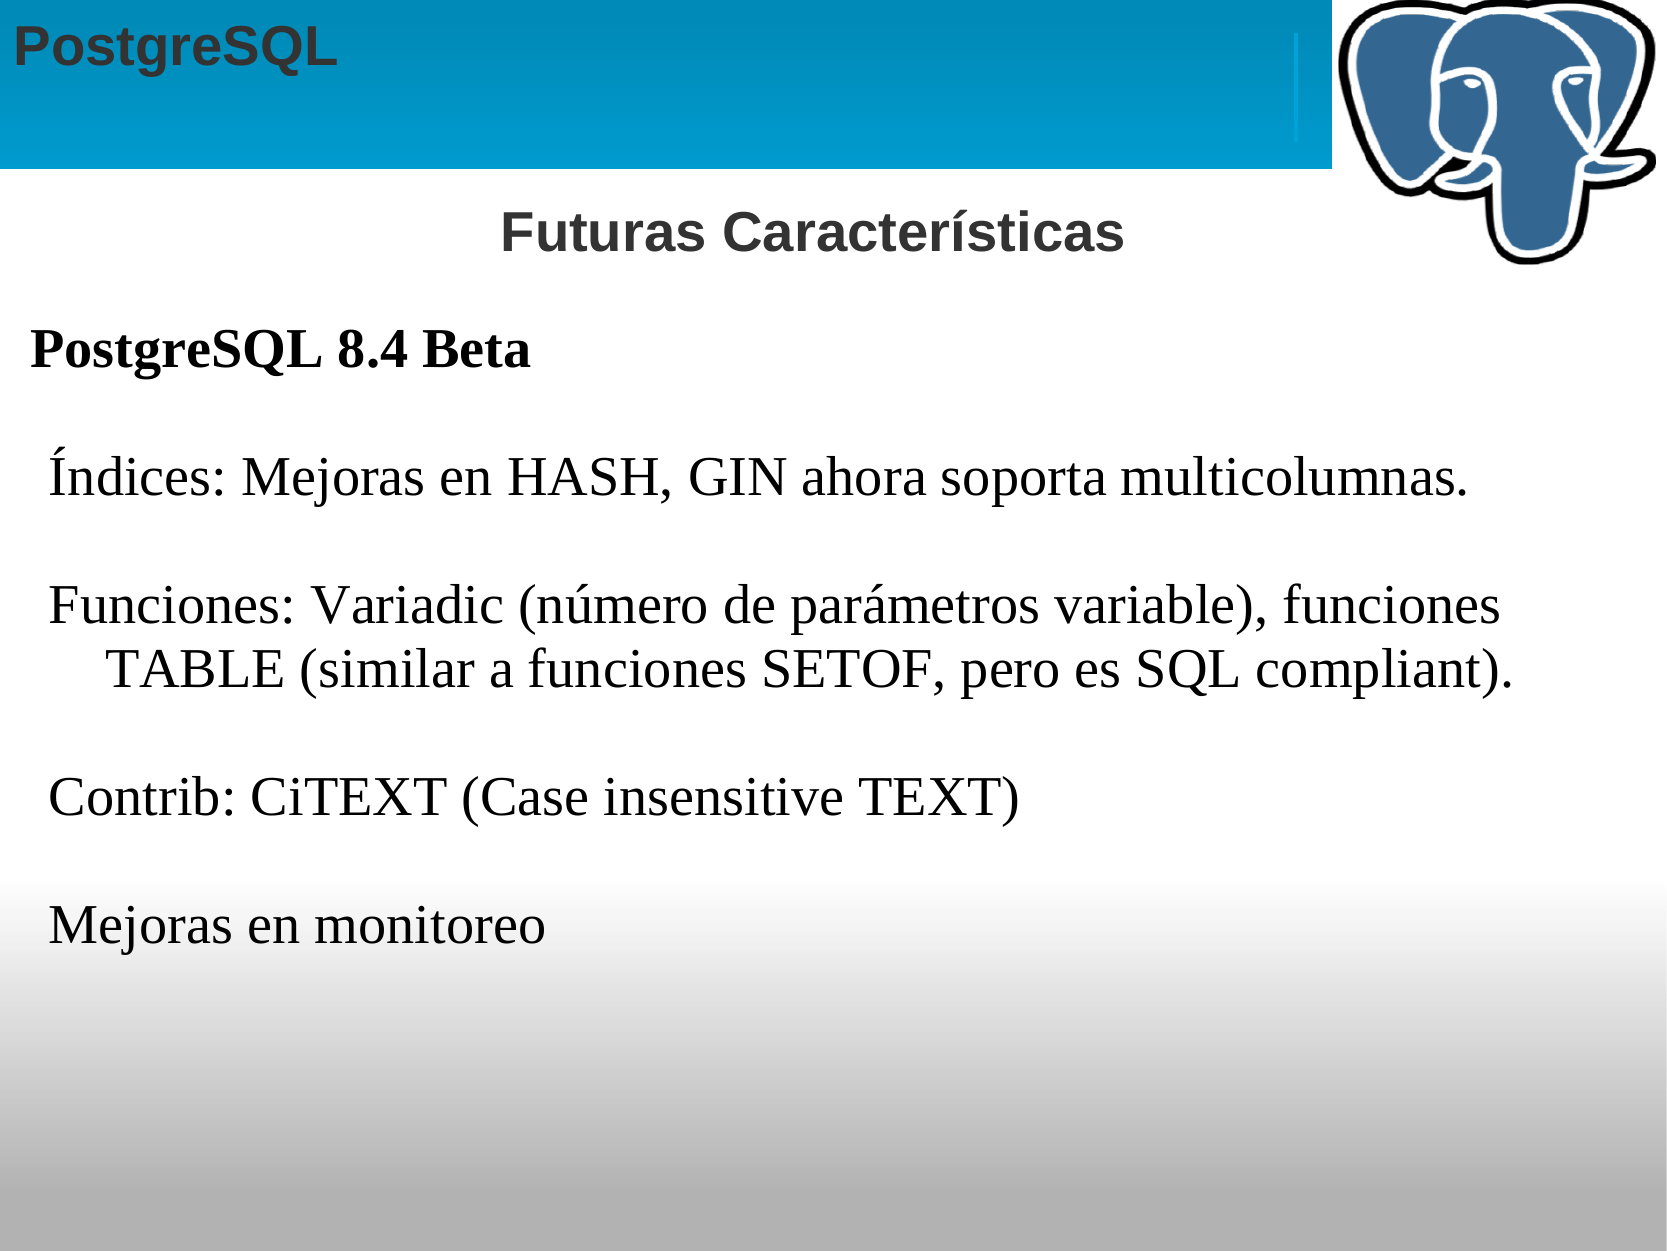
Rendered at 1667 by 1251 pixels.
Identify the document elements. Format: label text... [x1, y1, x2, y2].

text_box PostgreSQL [13, 14, 1265, 79]
text_box PostgreSQL 8.4 Beta Índices: Mejoras en HASH, GIN ahora soporta multicolumnas. Funciones: Variadic (número de parámetros variable), funciones TABLE (similar a funciones SETOF, pero es SQL compliant). Contrib: CiTEXT (Case insensitive TEXT) Mejoras en monitoreo [30, 316, 1613, 1022]
picture [0, 0, 1667, 1251]
text_box Futuras Características [13, 200, 1337, 265]
